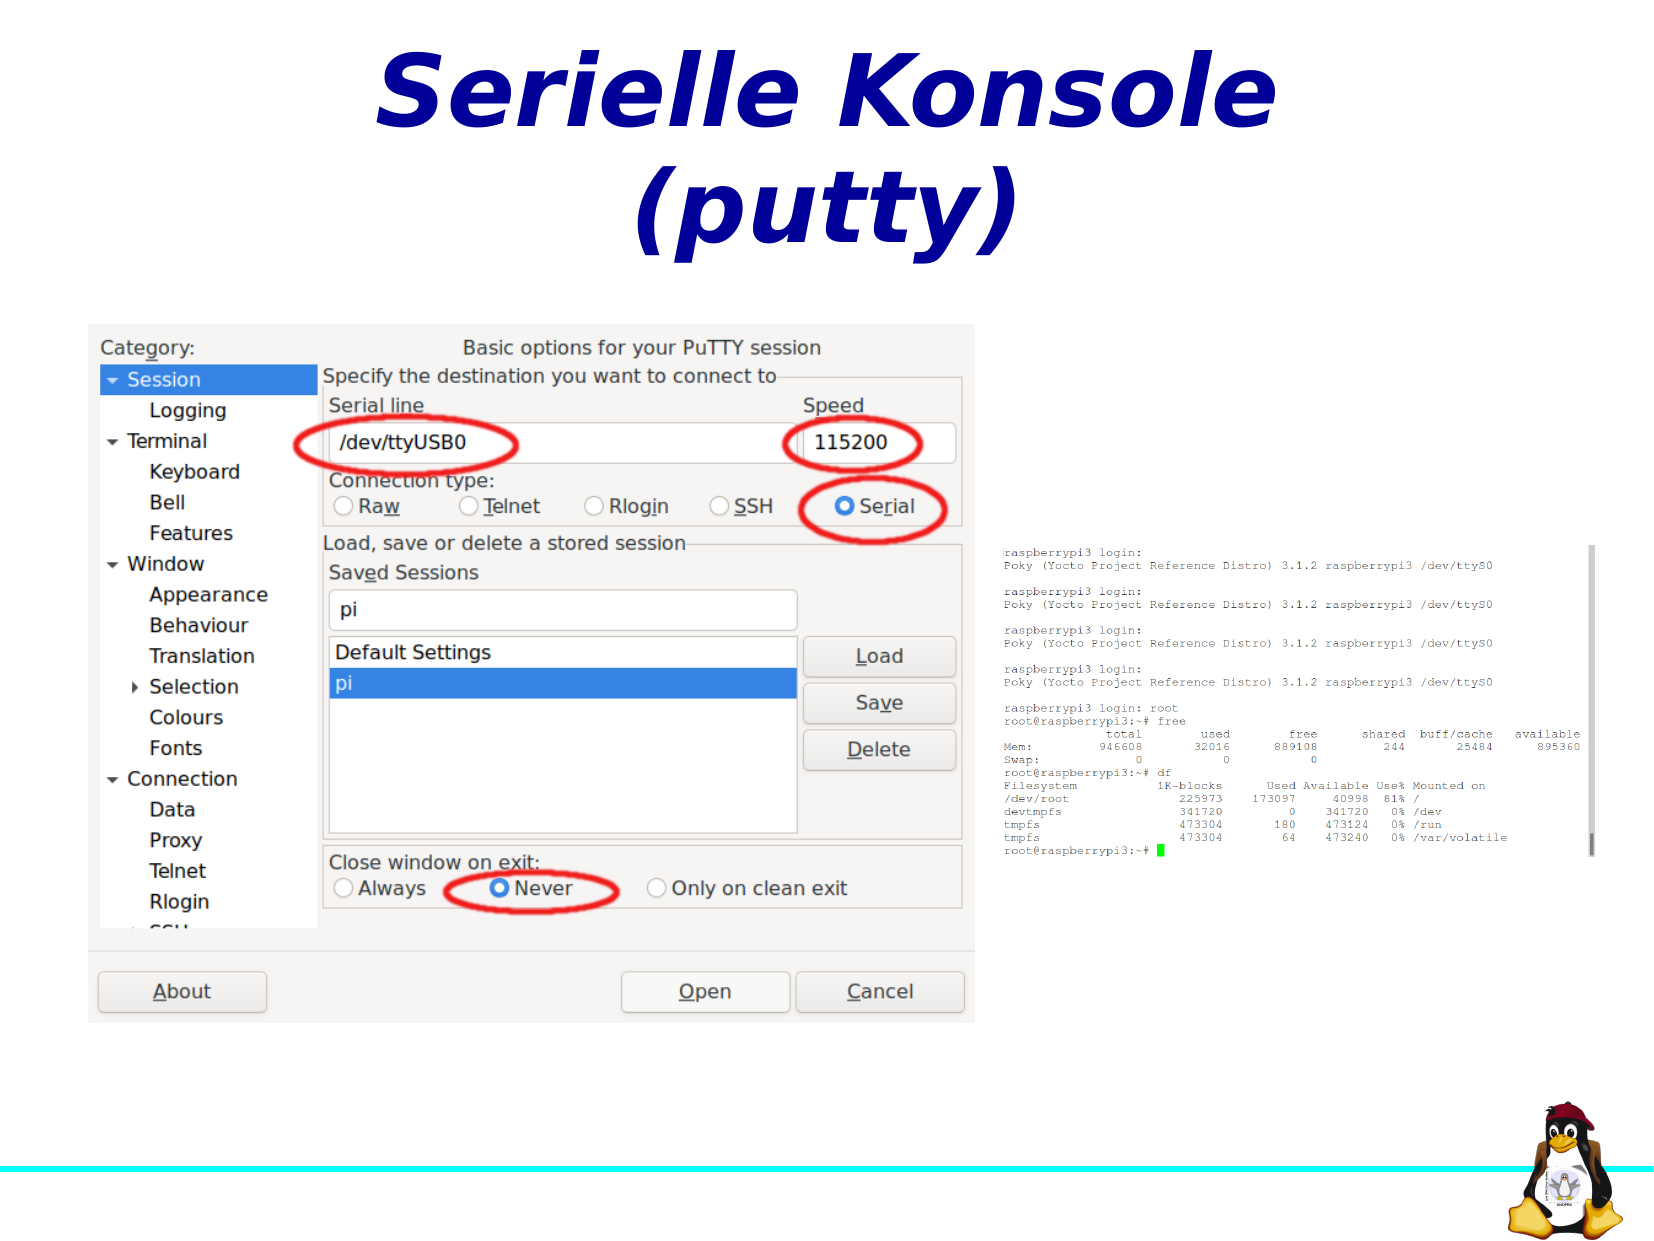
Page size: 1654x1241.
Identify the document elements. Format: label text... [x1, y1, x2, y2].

title Serielle Konsole (putty) [121, 33, 1534, 267]
picture [1003, 545, 1595, 857]
picture [1505, 1100, 1625, 1241]
picture [88, 324, 975, 1023]
